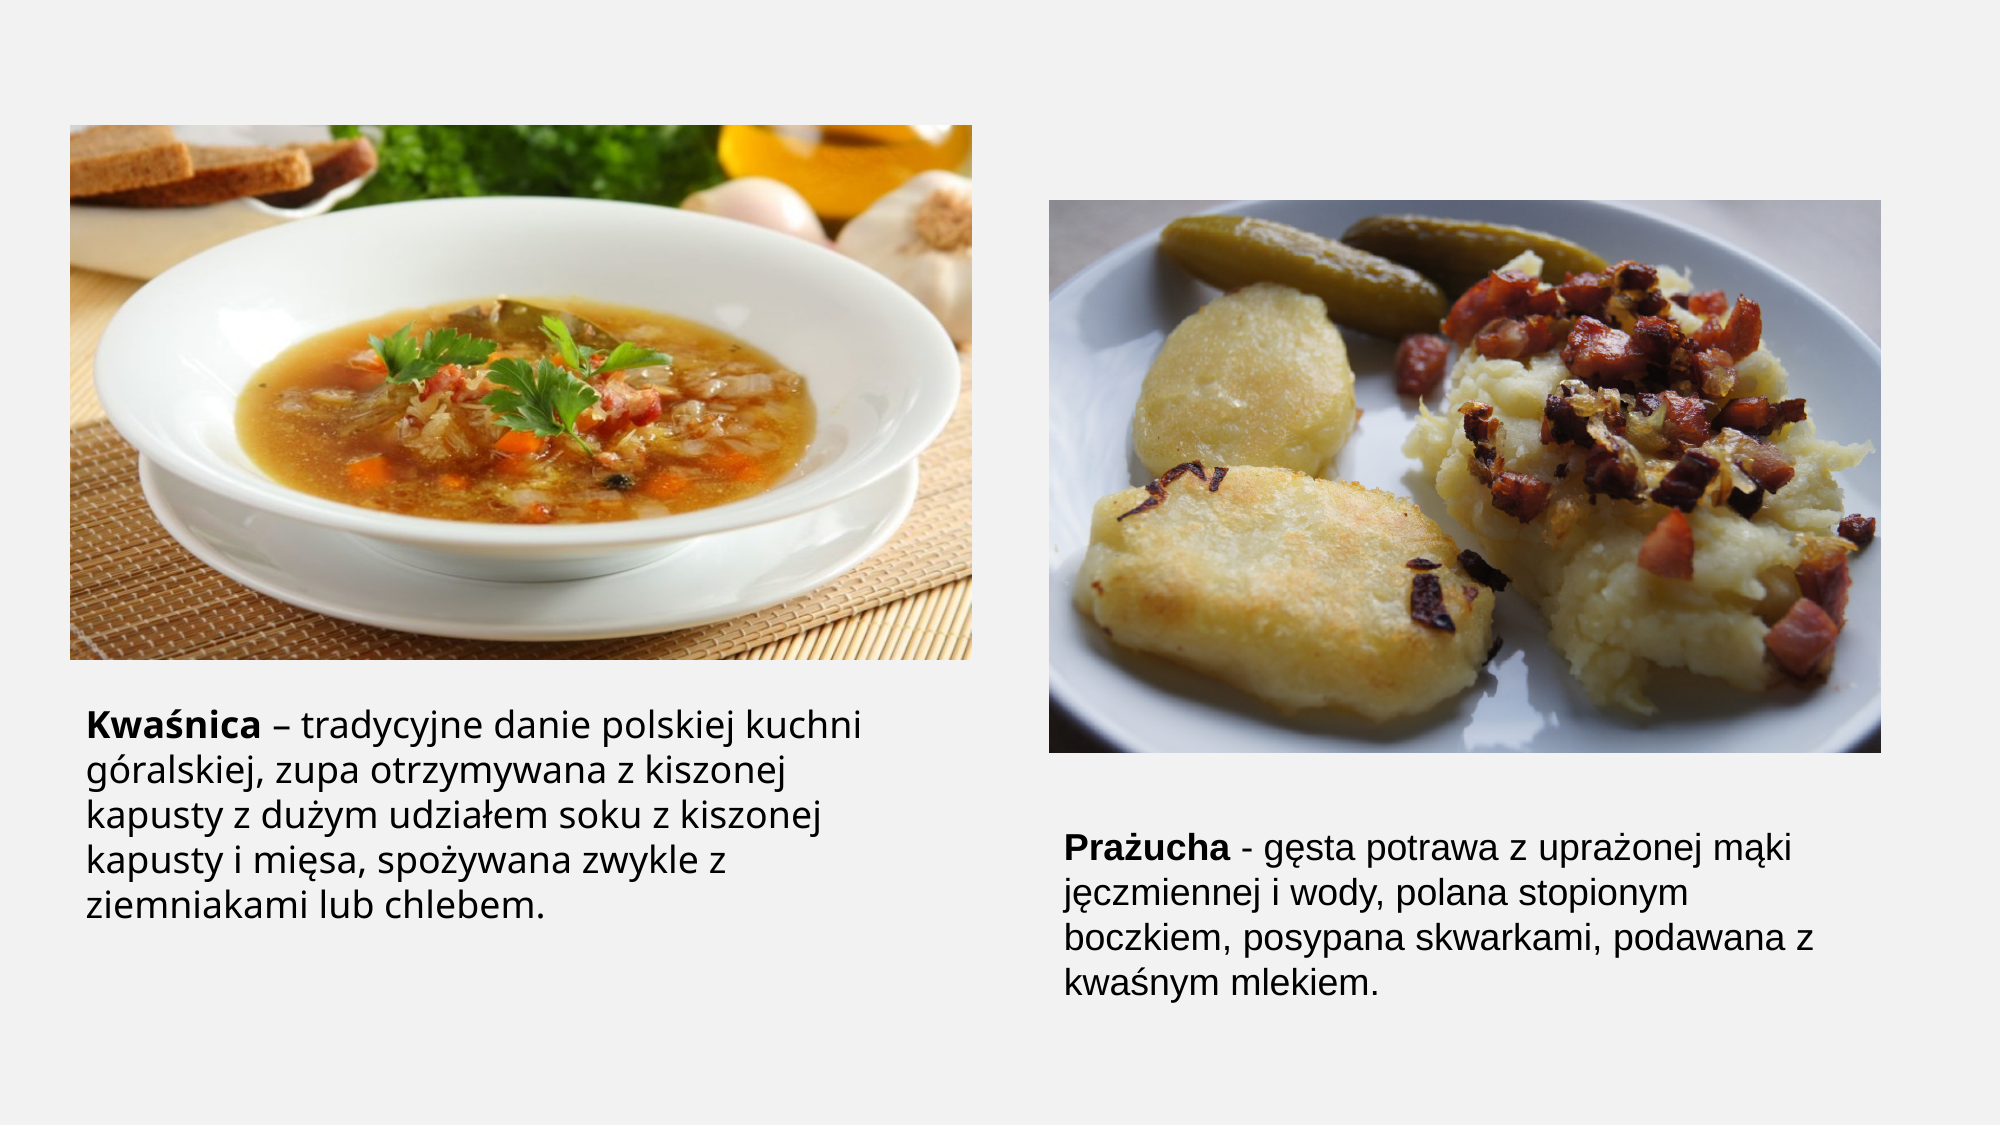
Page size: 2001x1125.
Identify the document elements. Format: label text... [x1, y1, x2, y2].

picture [1049, 200, 1881, 753]
text_box Prażucha - gęsta potrawa z uprażonej mąki jęczmiennej i wody, polana stopionym boczkiem, posypana skwarkami, podawana z kwaśnym mlekiem. [1049, 815, 1841, 1011]
text_box Kwaśnica – tradycyjne danie polskiej kuchni góralskiej, zupa otrzymywana z kiszonej kapusty z dużym udziałem soku z kiszonej kapusty i mięsa, spożywana zwykle z ziemniakami lub chlebem. [70, 694, 918, 934]
picture [70, 125, 972, 661]
